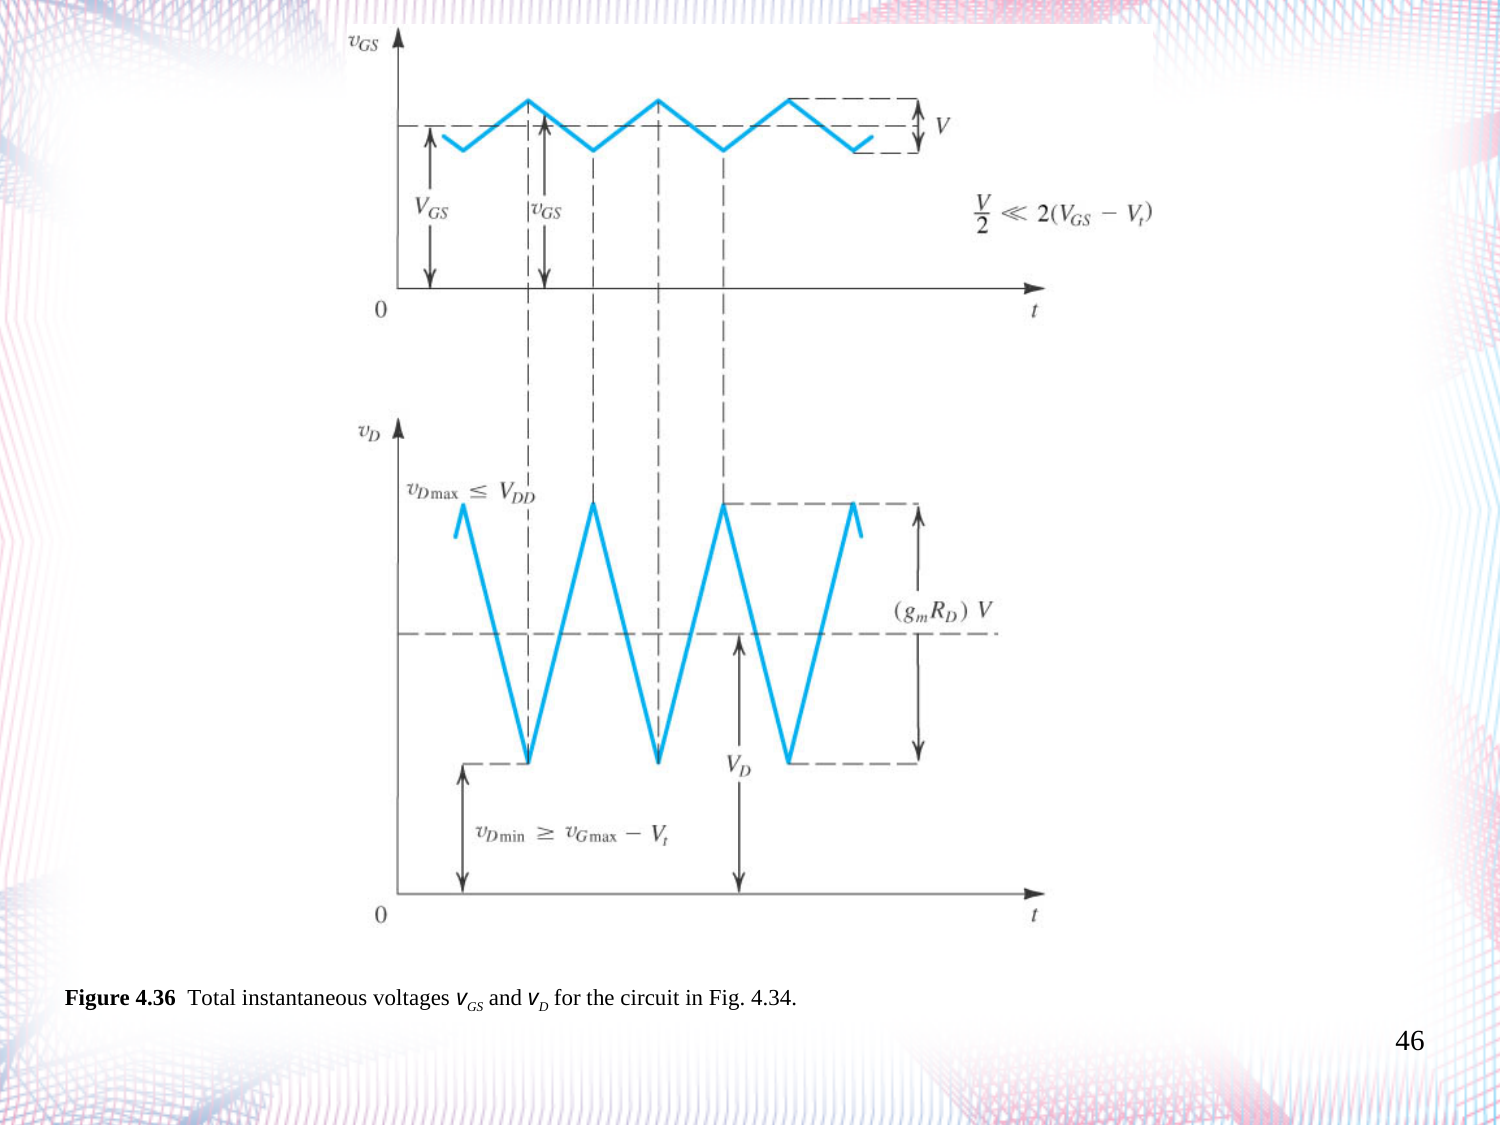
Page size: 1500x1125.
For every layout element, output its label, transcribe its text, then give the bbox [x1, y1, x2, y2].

picture [0, 0, 1500, 1125]
text_box Figure 4.36 Total instantaneous voltages vGS and vD for the circuit in Fig. 4.34. [49, 975, 1213, 1022]
